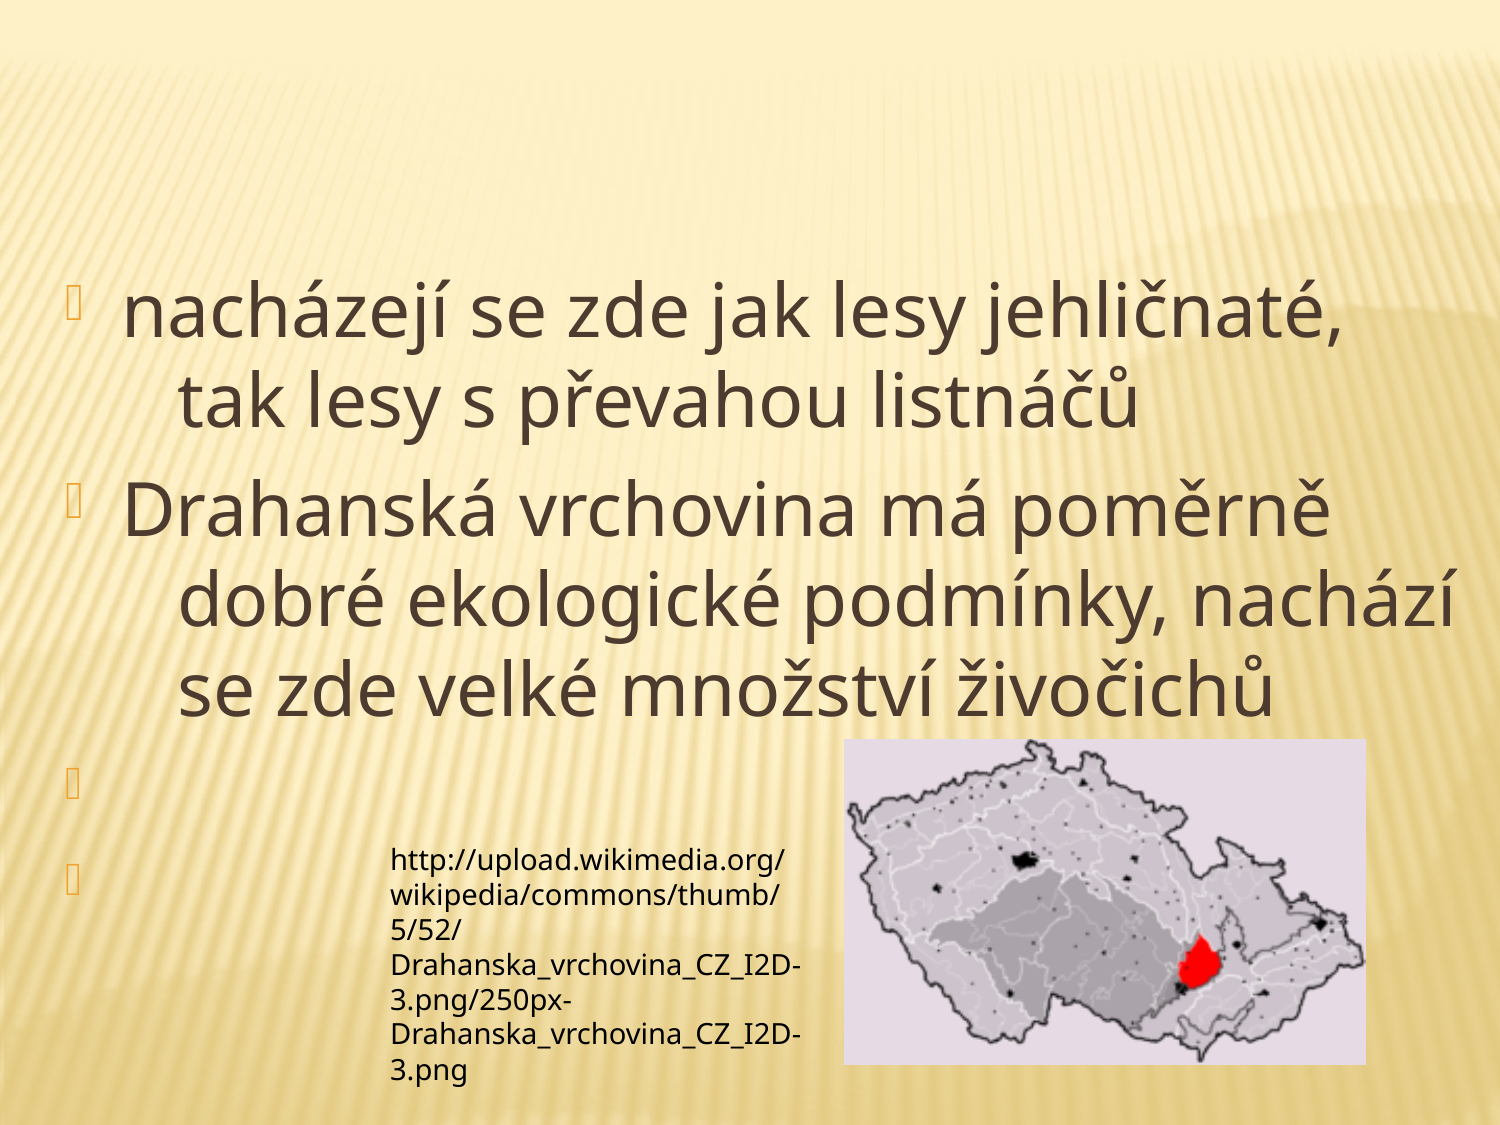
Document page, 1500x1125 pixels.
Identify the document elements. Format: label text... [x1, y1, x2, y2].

text_box http://upload.wikimedia.org/wikipedia/commons/thumb/5/52/Drahanska_vrchovina_CZ_I2D-3.png/250px-Drahanska_vrchovina_CZ_I2D-3.png [375, 834, 845, 1093]
list nacházejí se zde jak lesy jehličnaté, tak lesy s převahou listnáčů Drahanská vrchovina má poměrně dobré ekologické podmínky, nachází se zde velké množství živočichů [50, 254, 1476, 998]
picture [844, 739, 1366, 1065]
